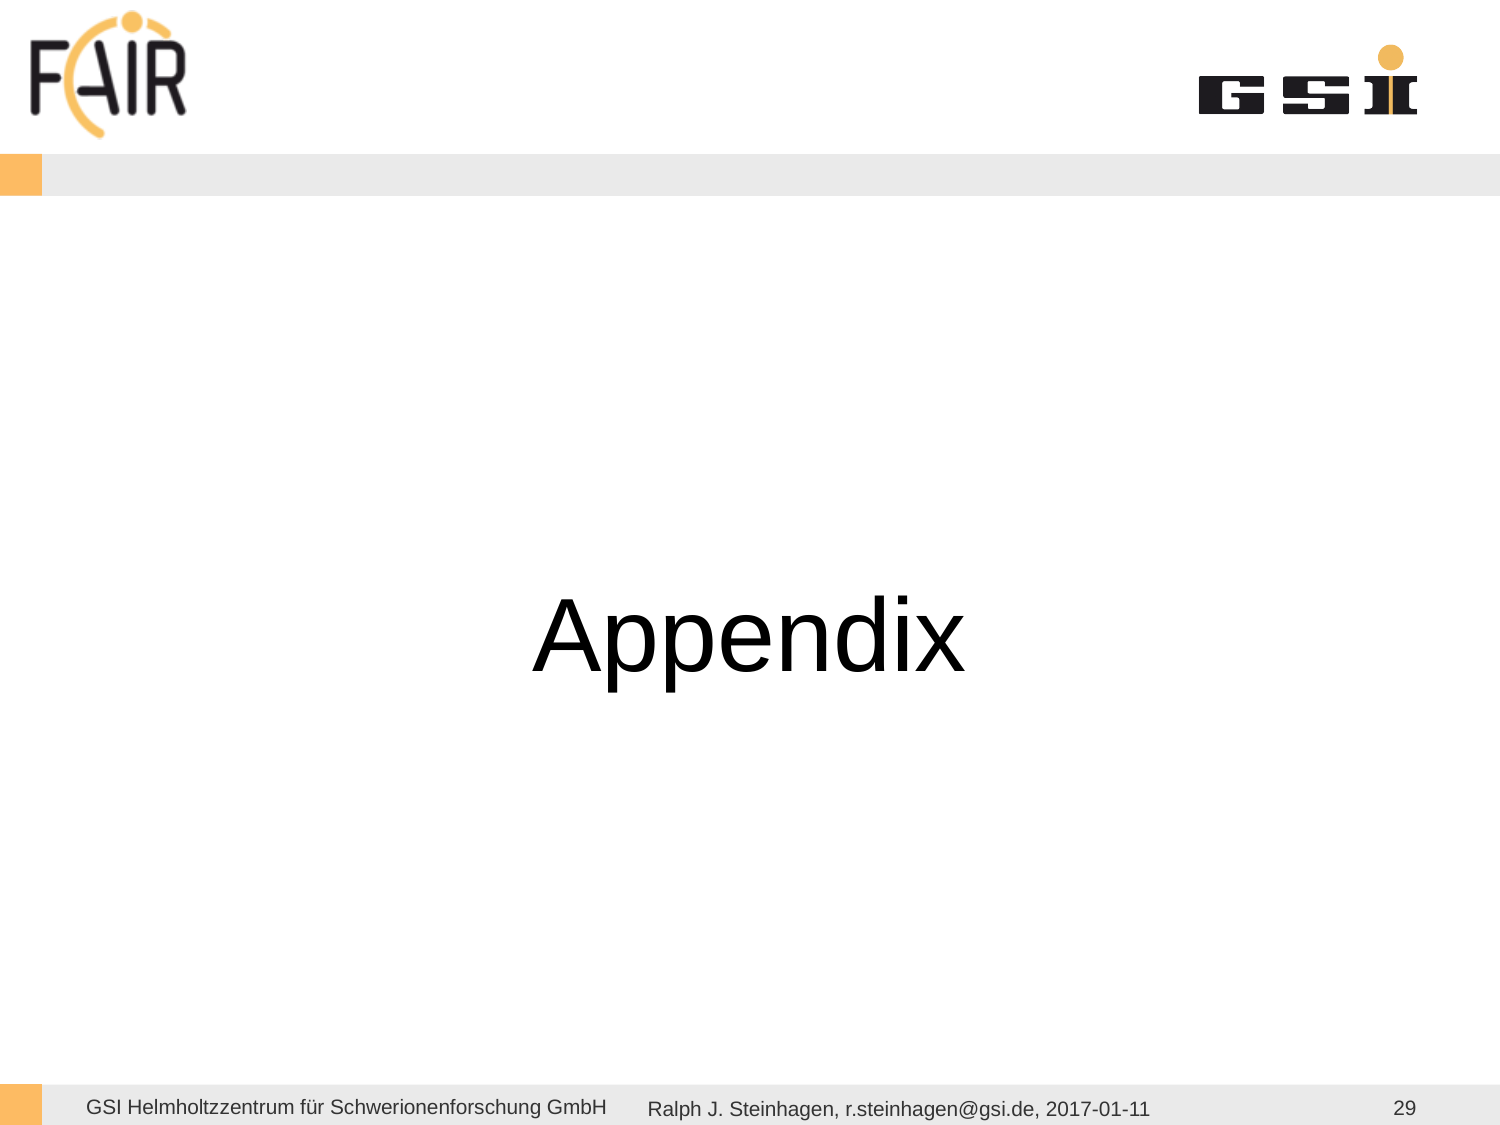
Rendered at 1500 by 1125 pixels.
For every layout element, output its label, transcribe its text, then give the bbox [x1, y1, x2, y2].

picture [30, 9, 187, 141]
subtitle Appendix [75, 215, 1425, 1055]
picture [1197, 42, 1419, 117]
